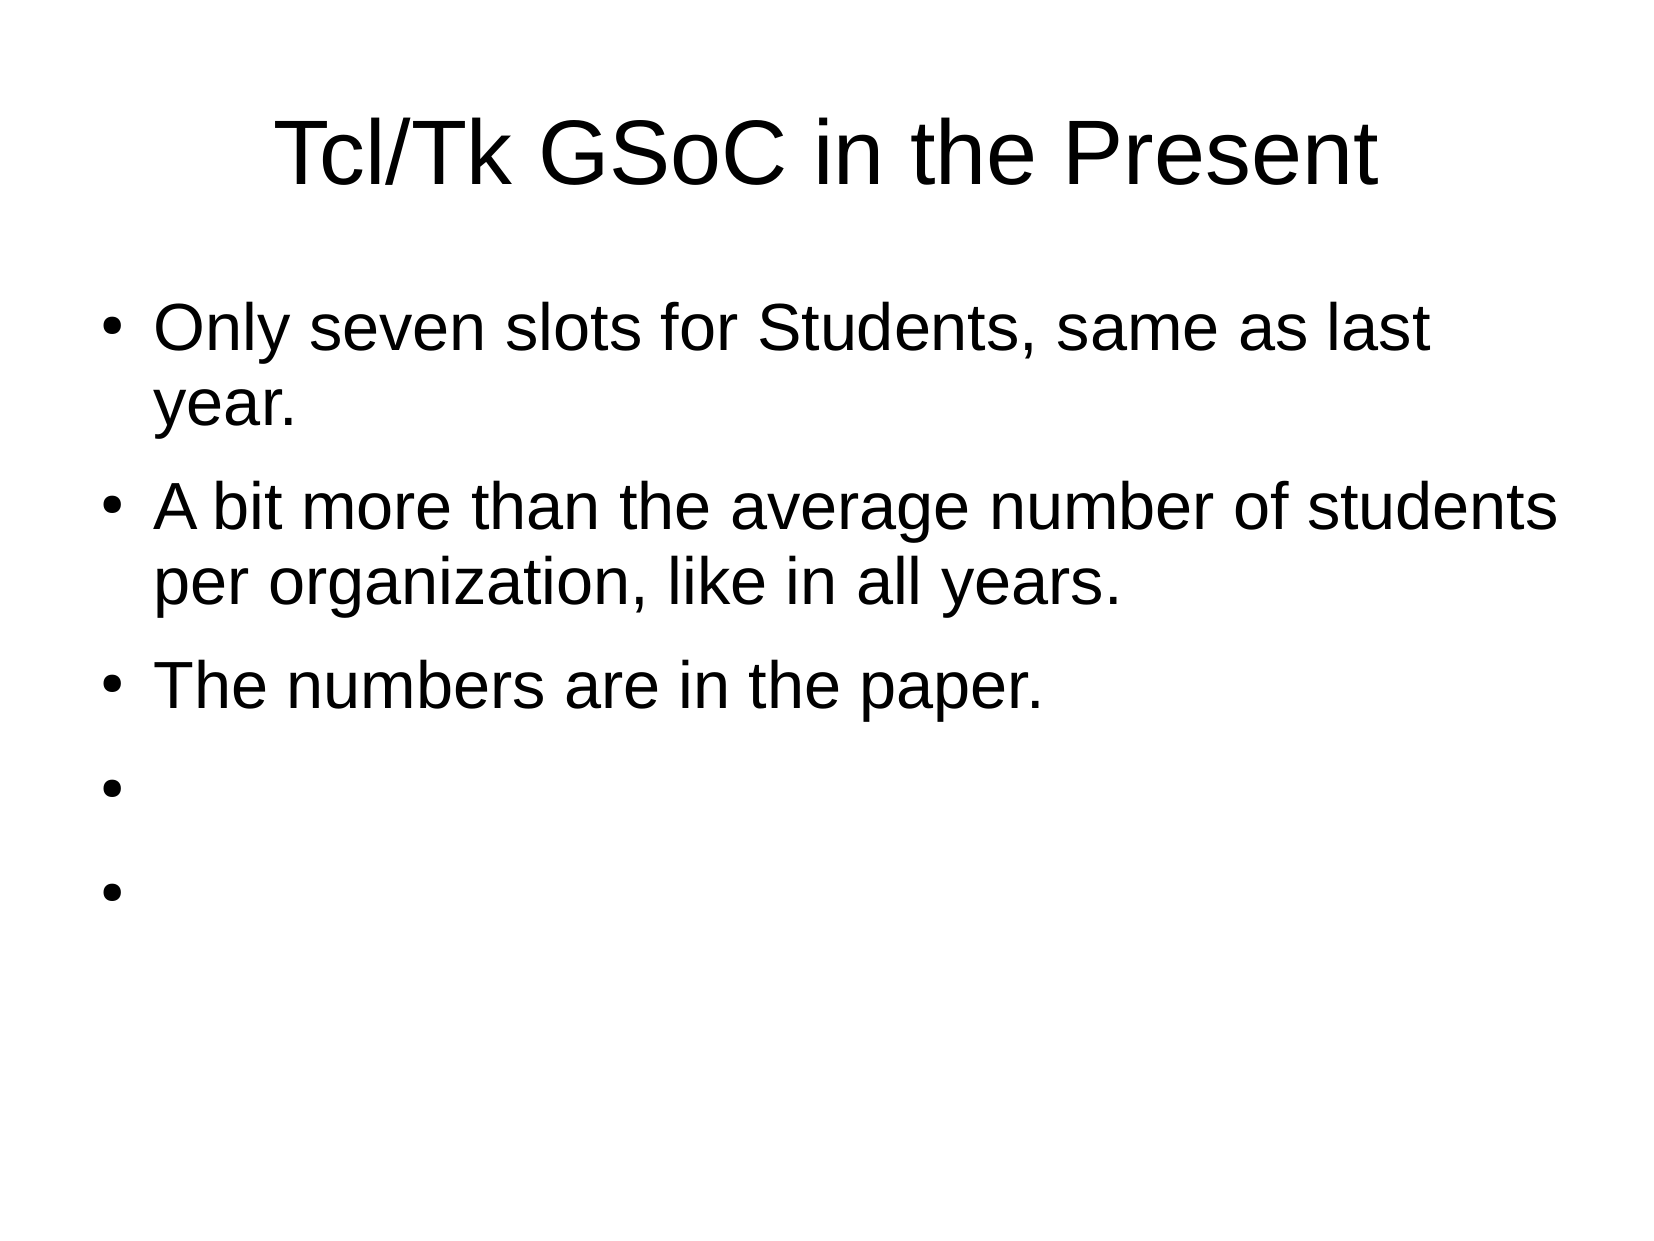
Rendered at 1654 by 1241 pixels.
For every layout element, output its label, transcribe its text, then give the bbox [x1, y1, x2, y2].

list Only seven slots for Students, same as last year. A bit more than the average number of students per organization, like in all years. The numbers are in the paper. [82, 290, 1571, 1094]
title Tcl/Tk GSoC in the Present [82, 56, 1571, 250]
